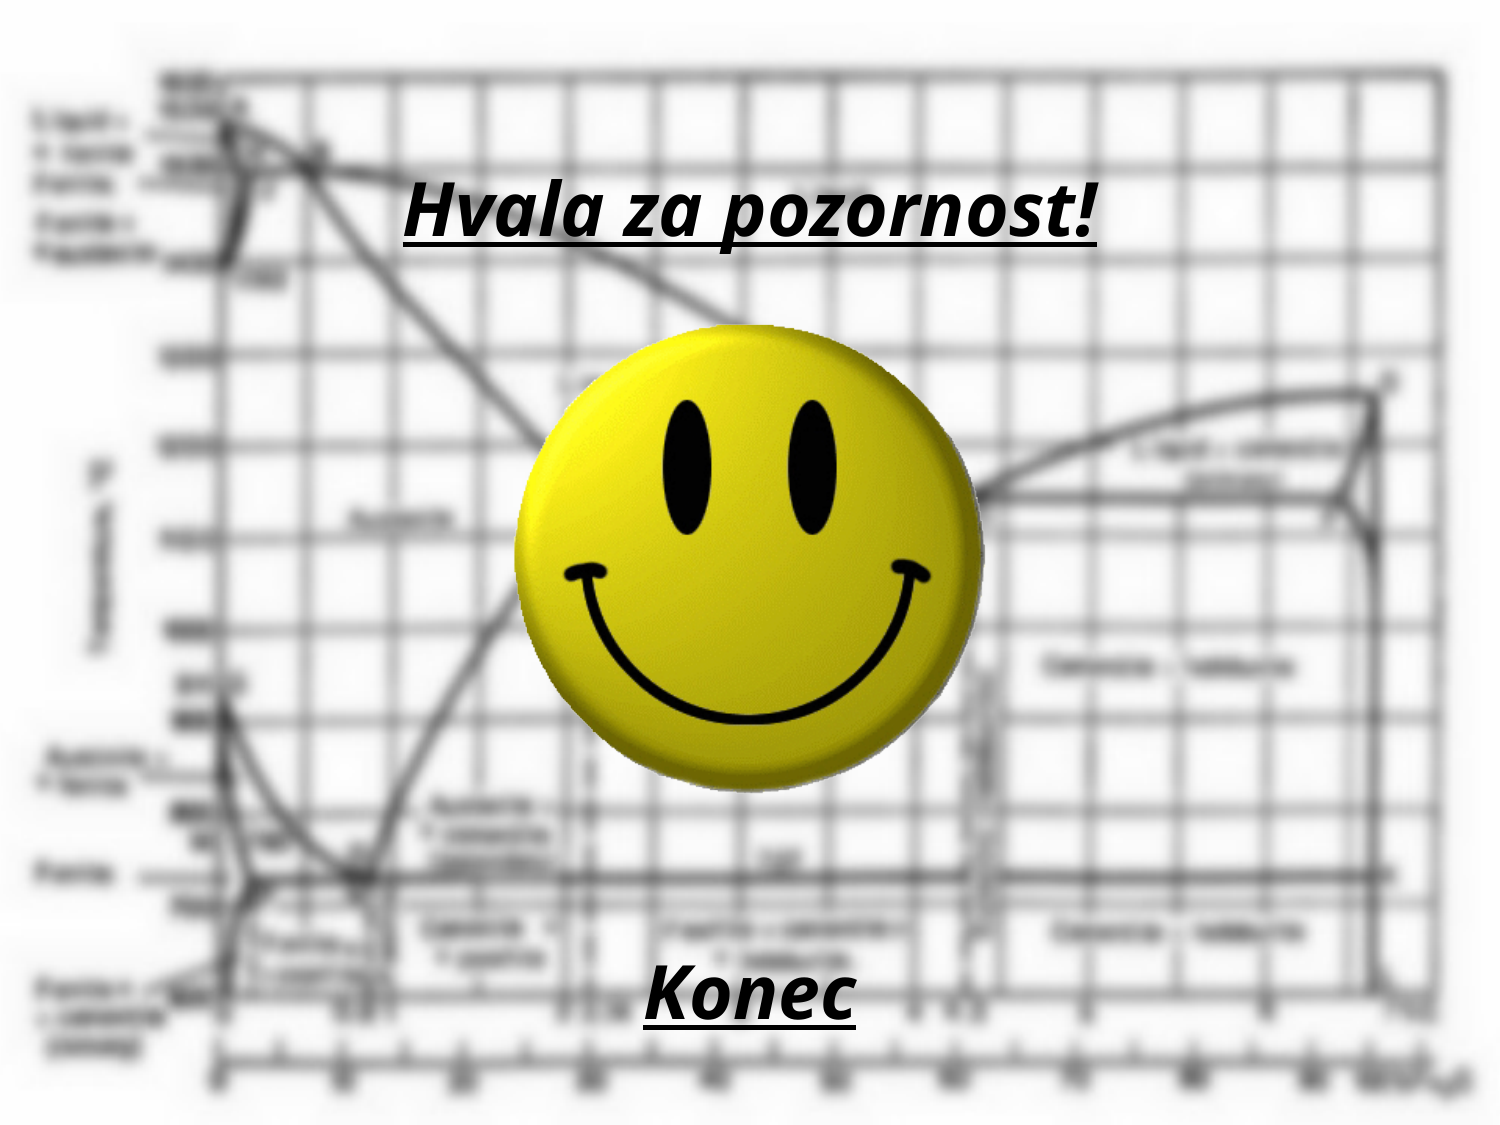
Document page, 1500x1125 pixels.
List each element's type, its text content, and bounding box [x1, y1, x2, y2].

list Hvala za pozornost! Konec [75, 66, 1425, 1059]
picture [0, 0, 1500, 1125]
